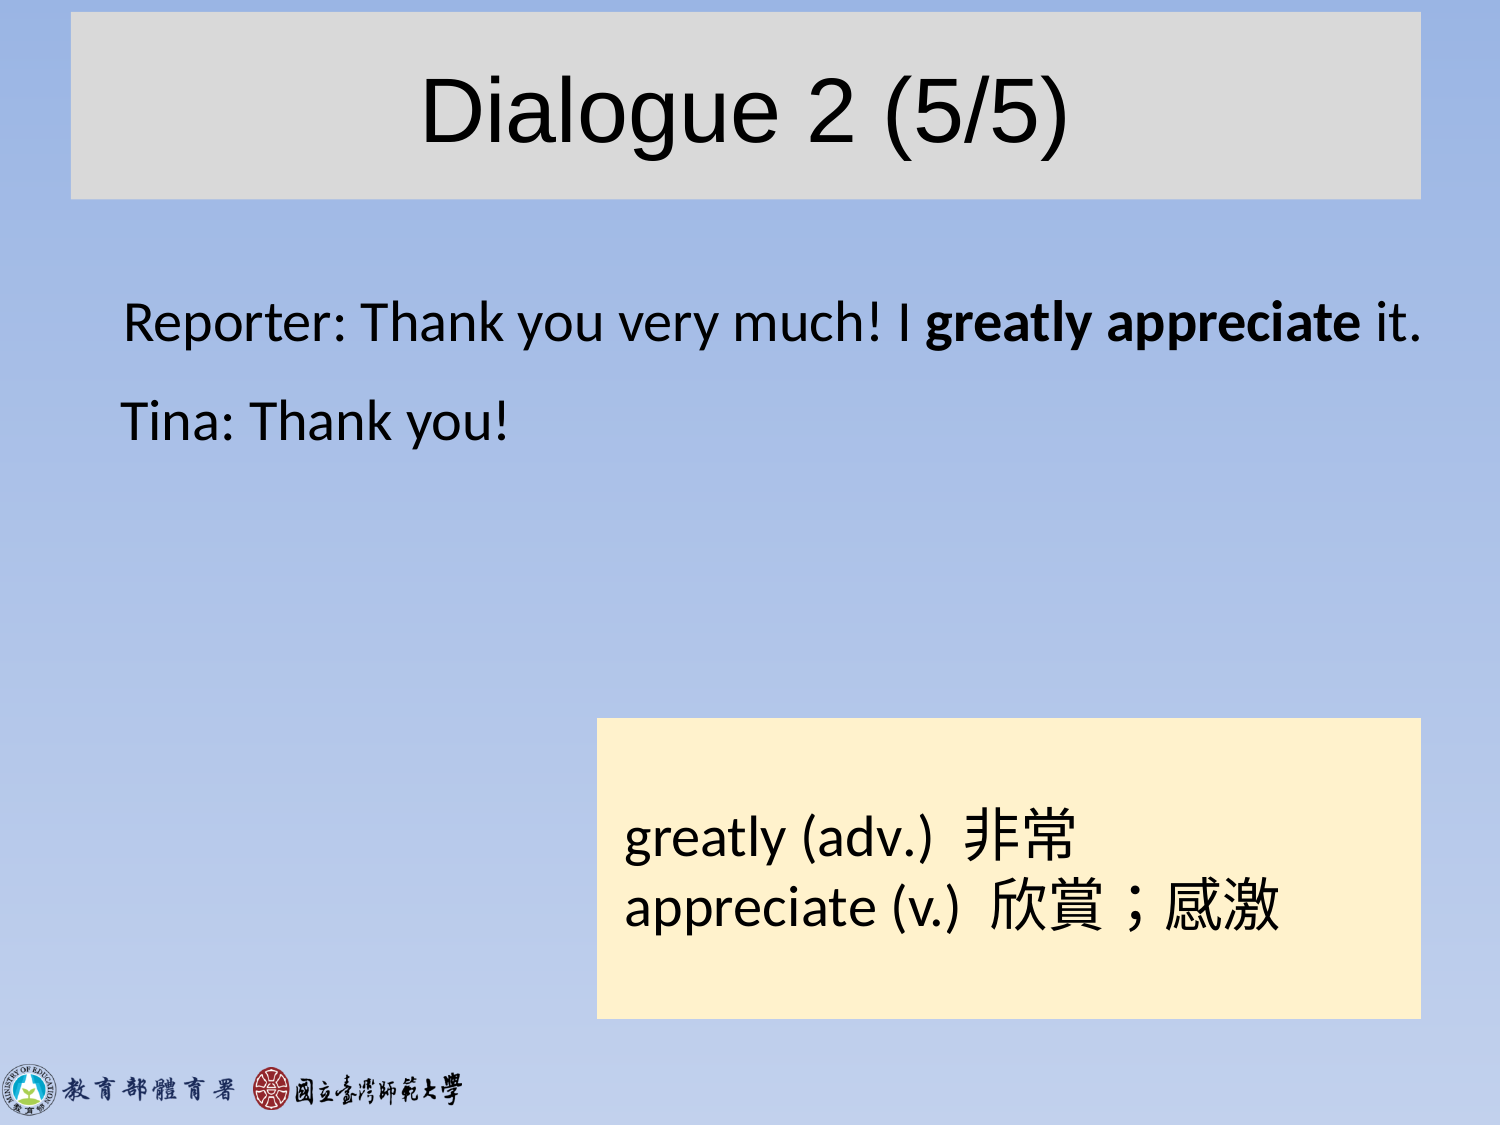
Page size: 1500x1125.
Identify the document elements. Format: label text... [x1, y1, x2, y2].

list Reporter: Thank you very much! I greatly appreciate it. Tina: Thank you! [49, 275, 1443, 1062]
text_box greatly (adv.) 非常 appreciate (v.) 欣賞；感激 [597, 718, 1421, 1019]
title Dialogue 2 (5/5) [70, 11, 1421, 200]
